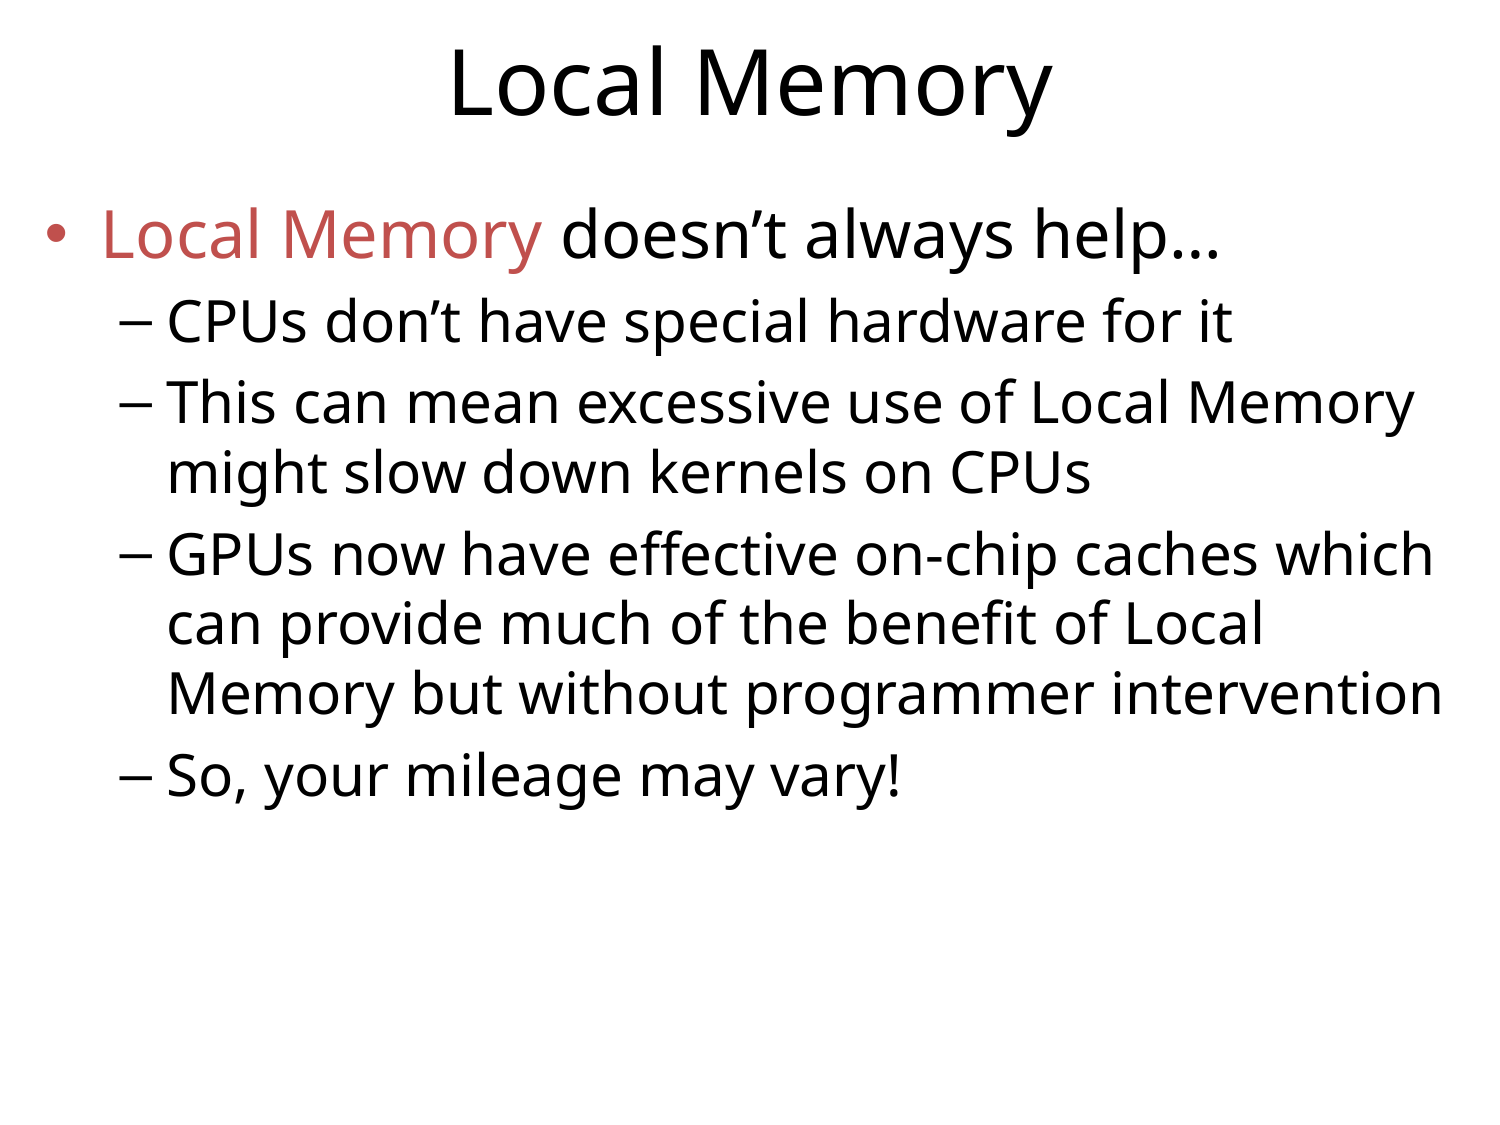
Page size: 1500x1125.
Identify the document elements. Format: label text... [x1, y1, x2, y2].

title Local Memory [75, 0, 1425, 173]
list Local Memory doesn’t always help… CPUs don’t have special hardware for it This can mean excessive use of Local Memory might slow down kernels on CPUs GPUs now have effective on-chip caches which can provide much of the benefit of Local Memory but without programmer intervention So, your mileage may vary! [29, 184, 1471, 1106]
